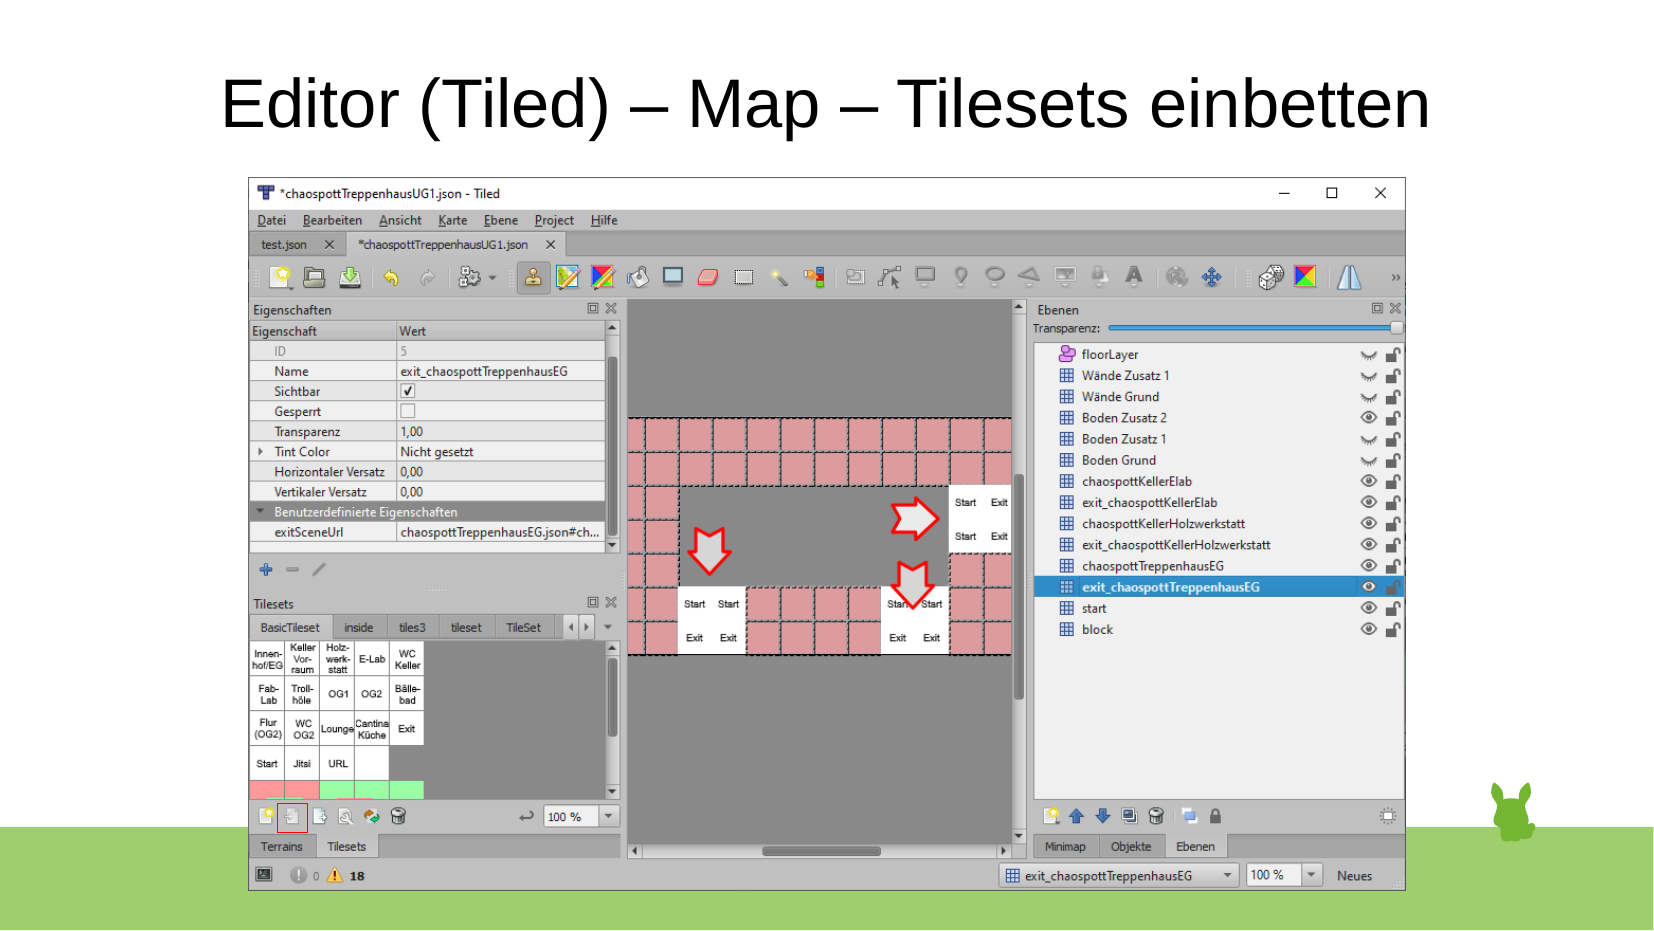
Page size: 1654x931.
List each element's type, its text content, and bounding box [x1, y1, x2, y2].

title Editor (Tiled) – Map – Tilesets einbetten [88, 29, 1565, 178]
picture [248, 177, 1406, 891]
